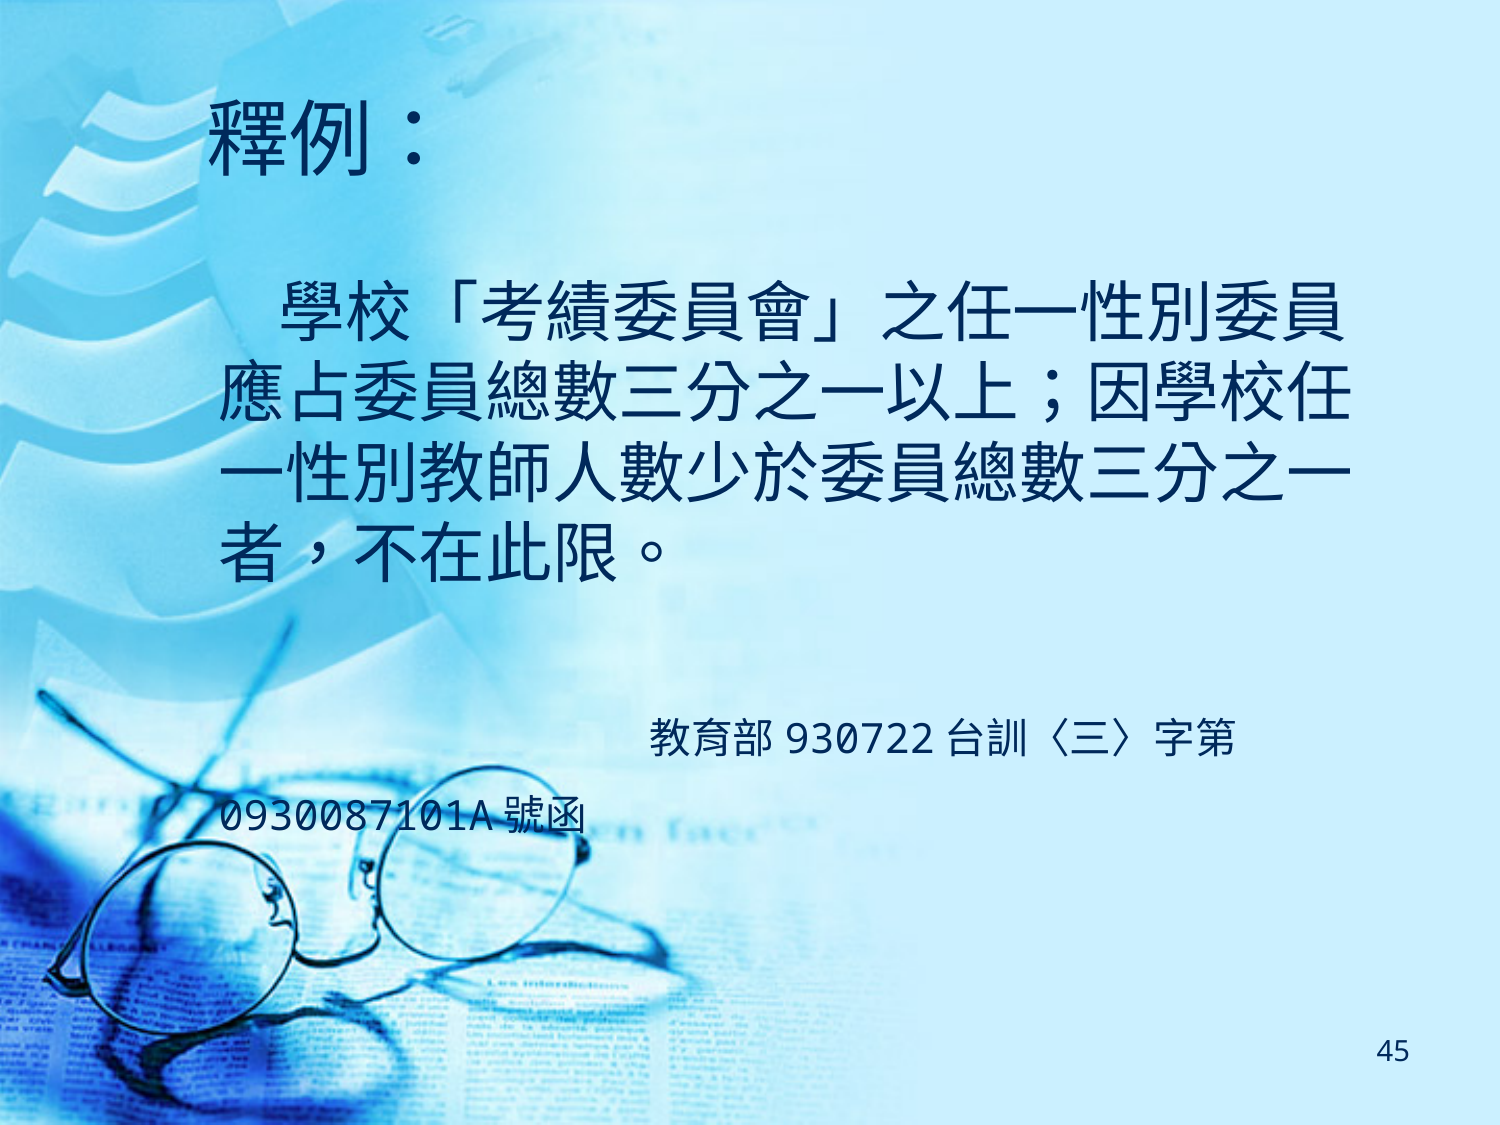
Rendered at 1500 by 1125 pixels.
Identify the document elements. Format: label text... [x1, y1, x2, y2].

list 學校「考績委員會」之任一性別委員應占委員總數三分之一以上；因學校任一性別教師人數少於委員總數三分之一者，不在此限。 教育部930722台訓〈三〉字第0930087101A號函 [147, 262, 1426, 870]
title 釋例： [171, 42, 492, 231]
picture [0, 0, 1500, 1125]
